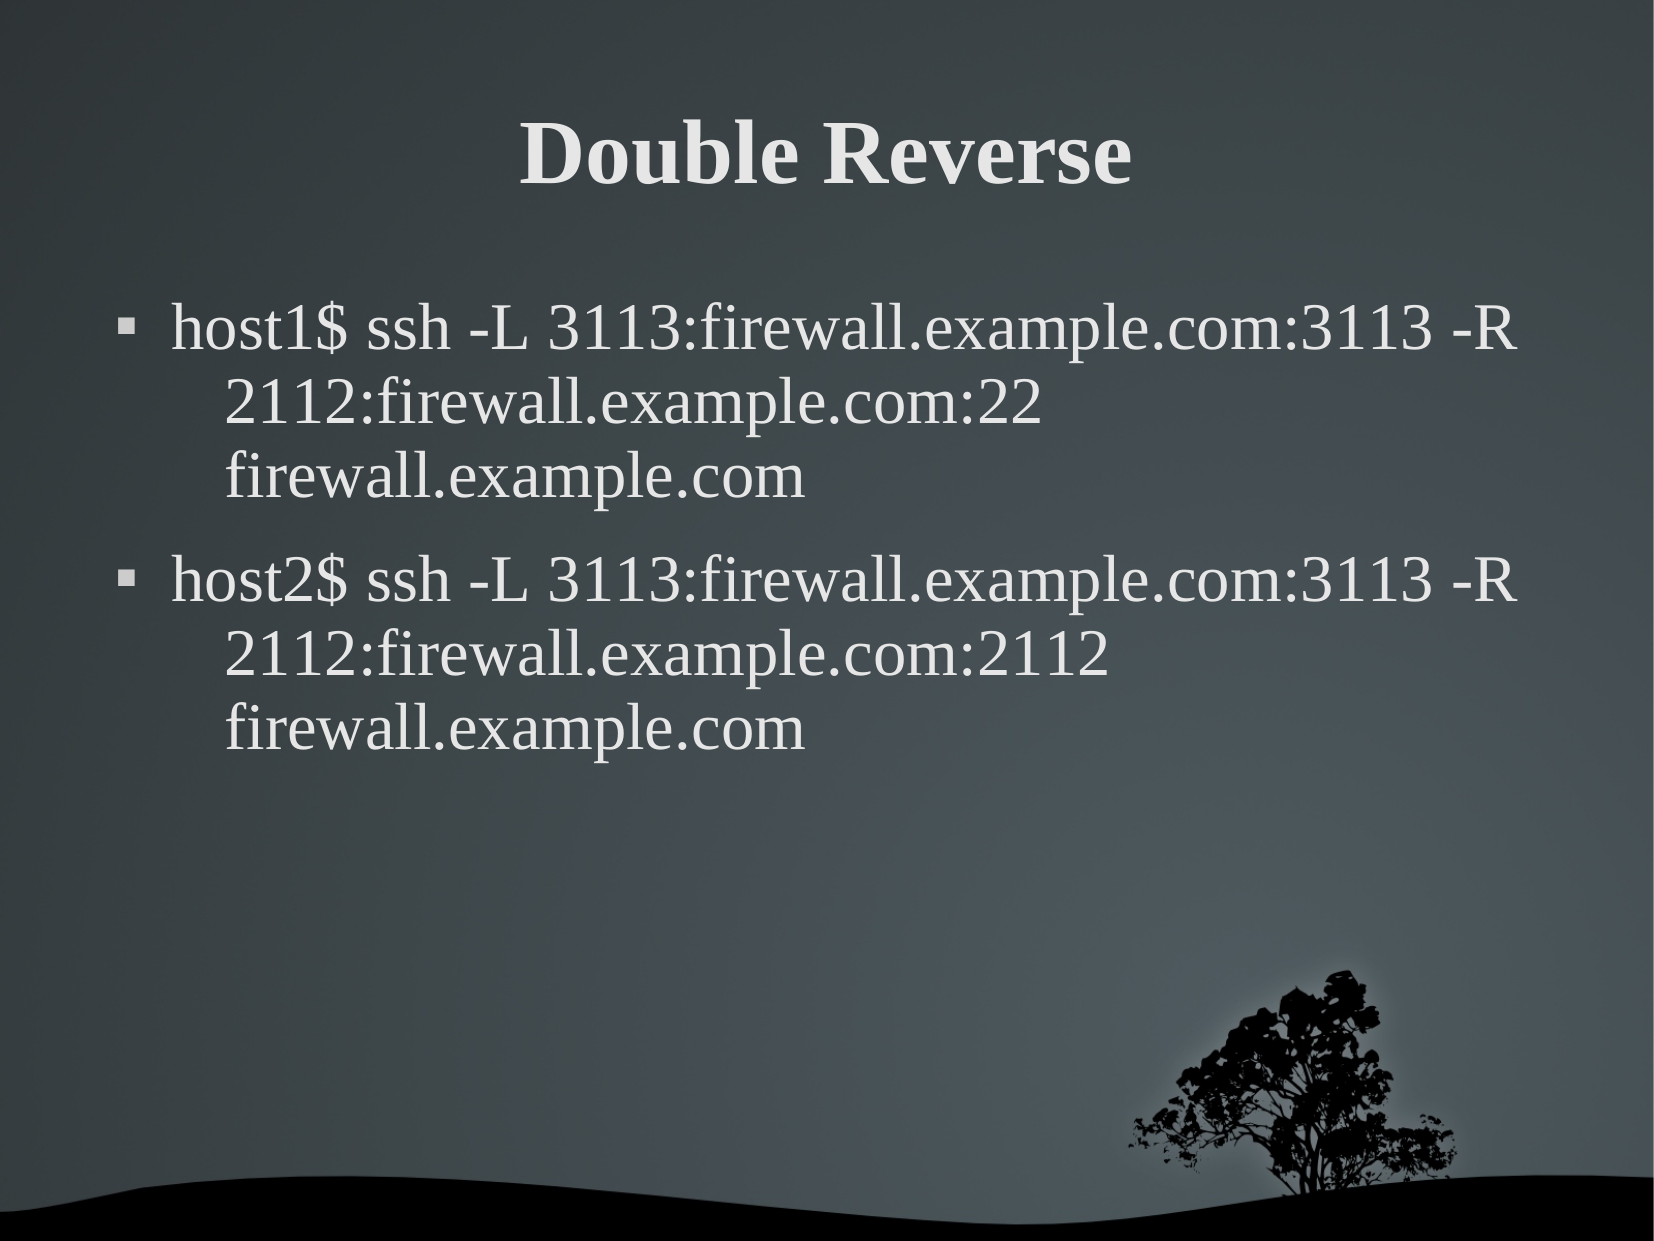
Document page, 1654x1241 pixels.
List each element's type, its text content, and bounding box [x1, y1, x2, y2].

title Double Reverse [82, 56, 1571, 250]
list host1$ ssh -L 3113:firewall.example.com:3113 -R 2112:firewall.example.com:22 firewall.example.com host2$ ssh -L 3113:firewall.example.com:3113 -R 2112:firewall.example.com:2112 firewall.example.com [82, 290, 1571, 1094]
picture [0, 0, 1654, 1241]
